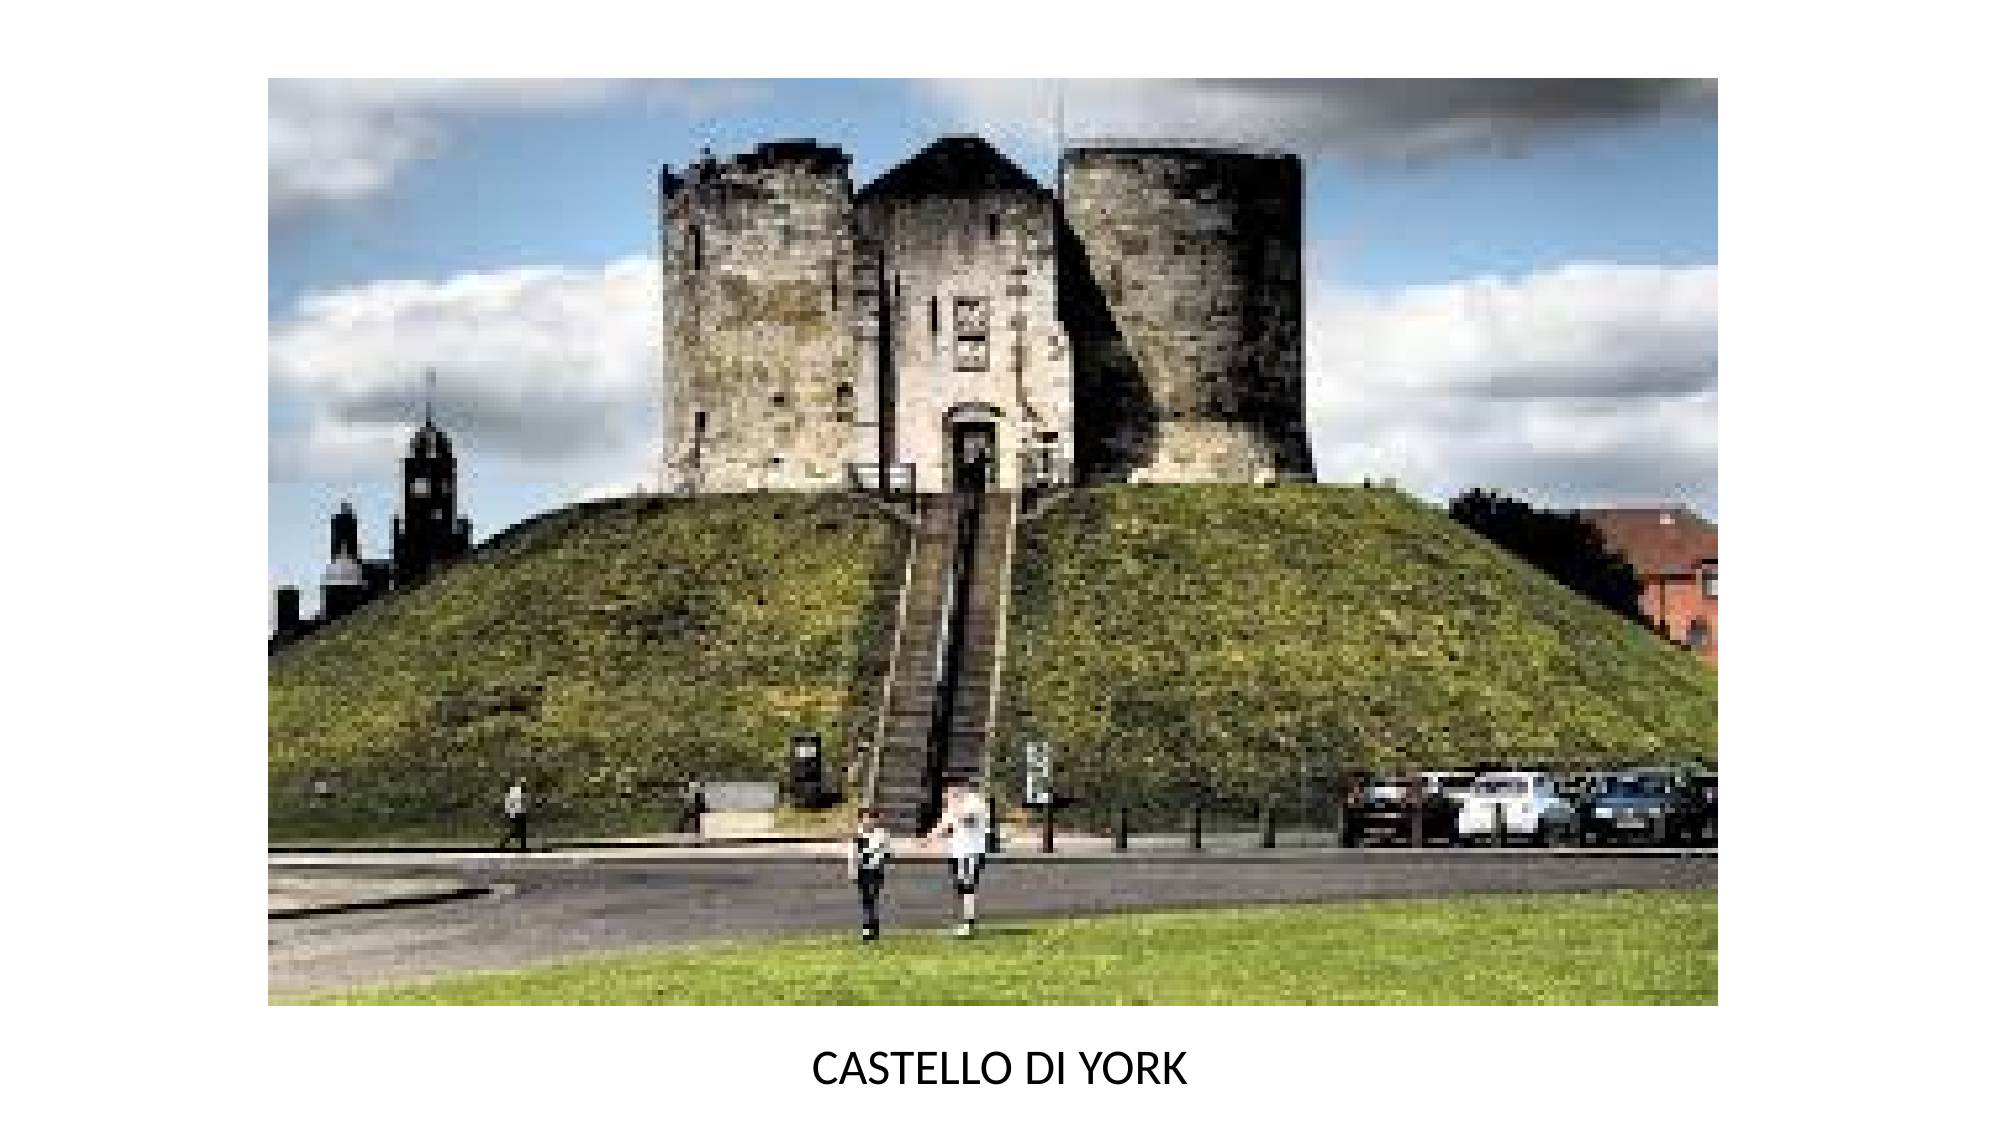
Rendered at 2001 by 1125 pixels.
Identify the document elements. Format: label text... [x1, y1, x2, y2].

subtitle CASTELLO DI YORK [249, 1033, 1750, 1125]
picture [268, 78, 1718, 1006]
